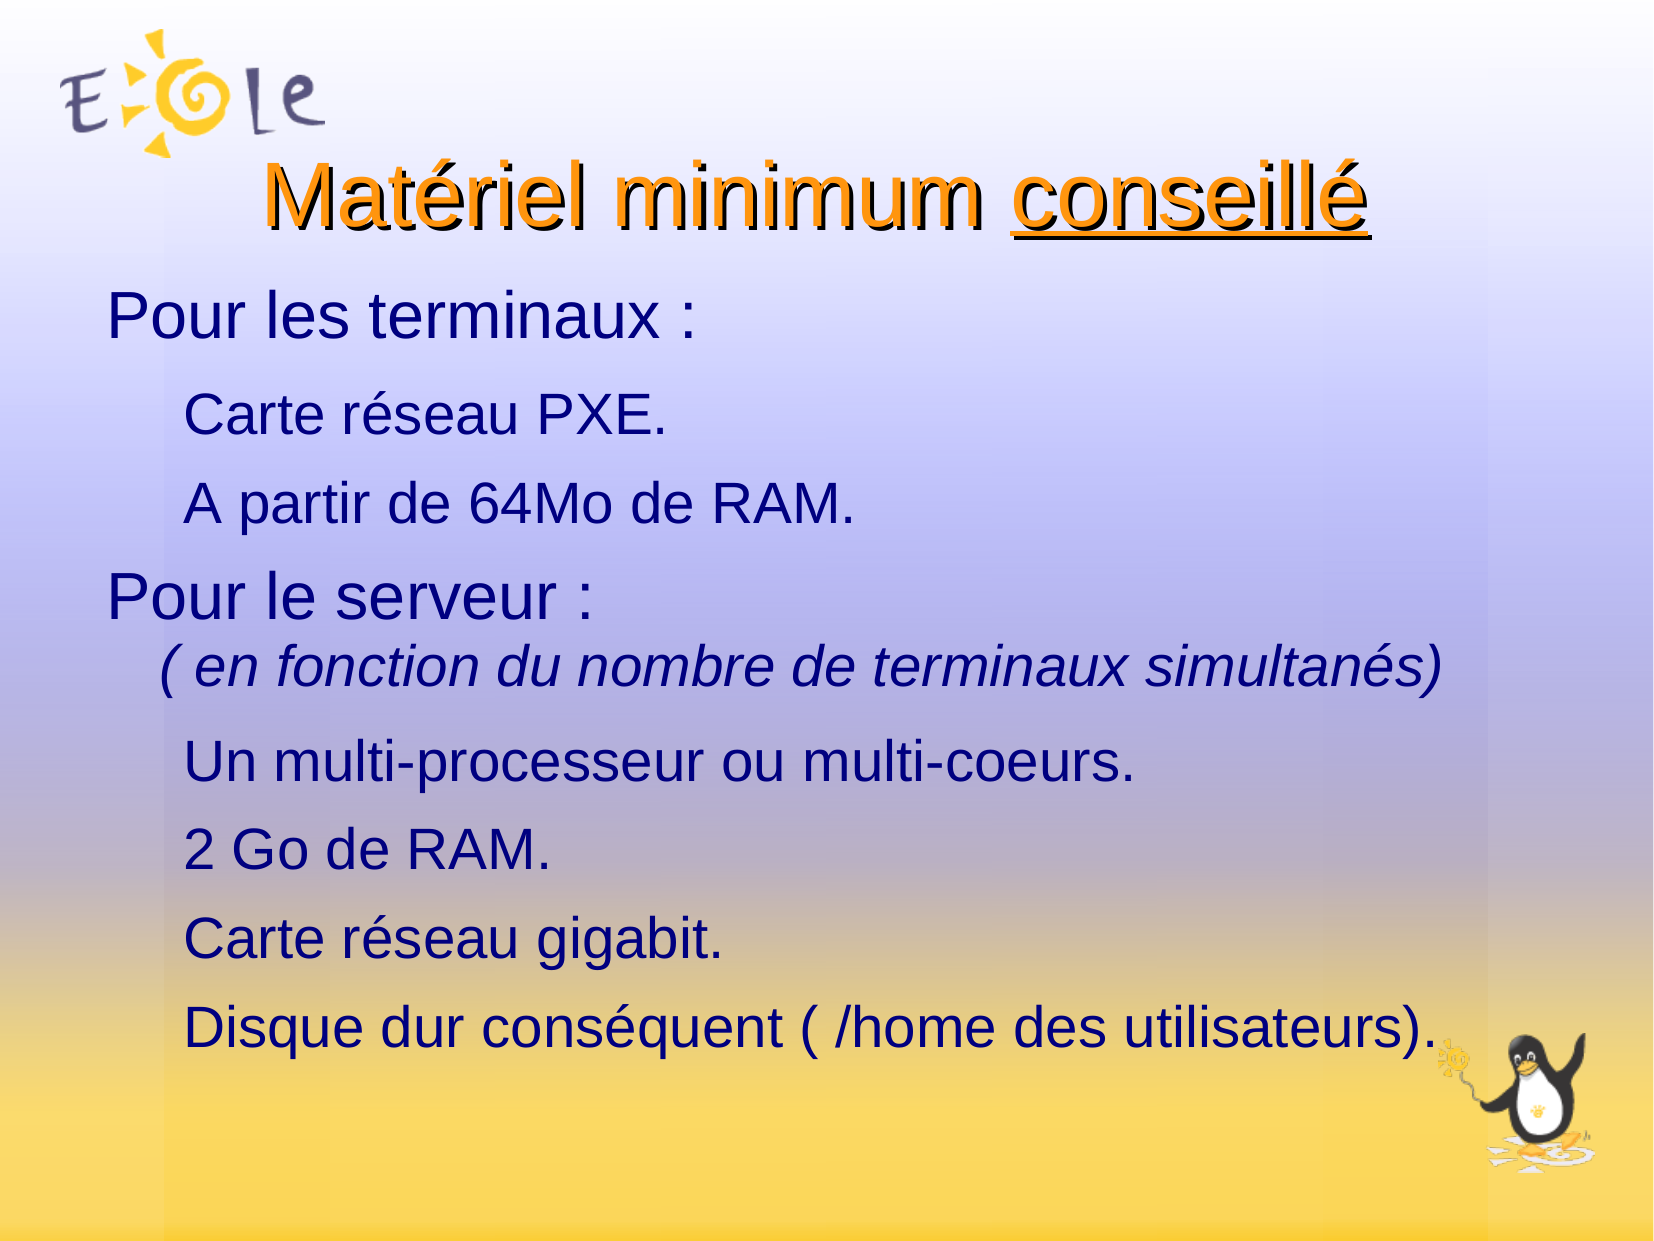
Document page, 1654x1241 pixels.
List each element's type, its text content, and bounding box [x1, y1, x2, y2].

picture [0, 0, 1654, 1241]
list Pour les terminaux : Carte réseau PXE. A partir de 64Mo de RAM. Pour le serveur : ( en fonction du nombre de terminaux simultanés) Un multi-processeur ou multi-coeurs. 2 Go de RAM. Carte réseau gigabit. Disque dur conséquent ( /home des utilisateurs). [88, 277, 1595, 1152]
title Matériel minimum conseillé [82, 98, 1571, 291]
